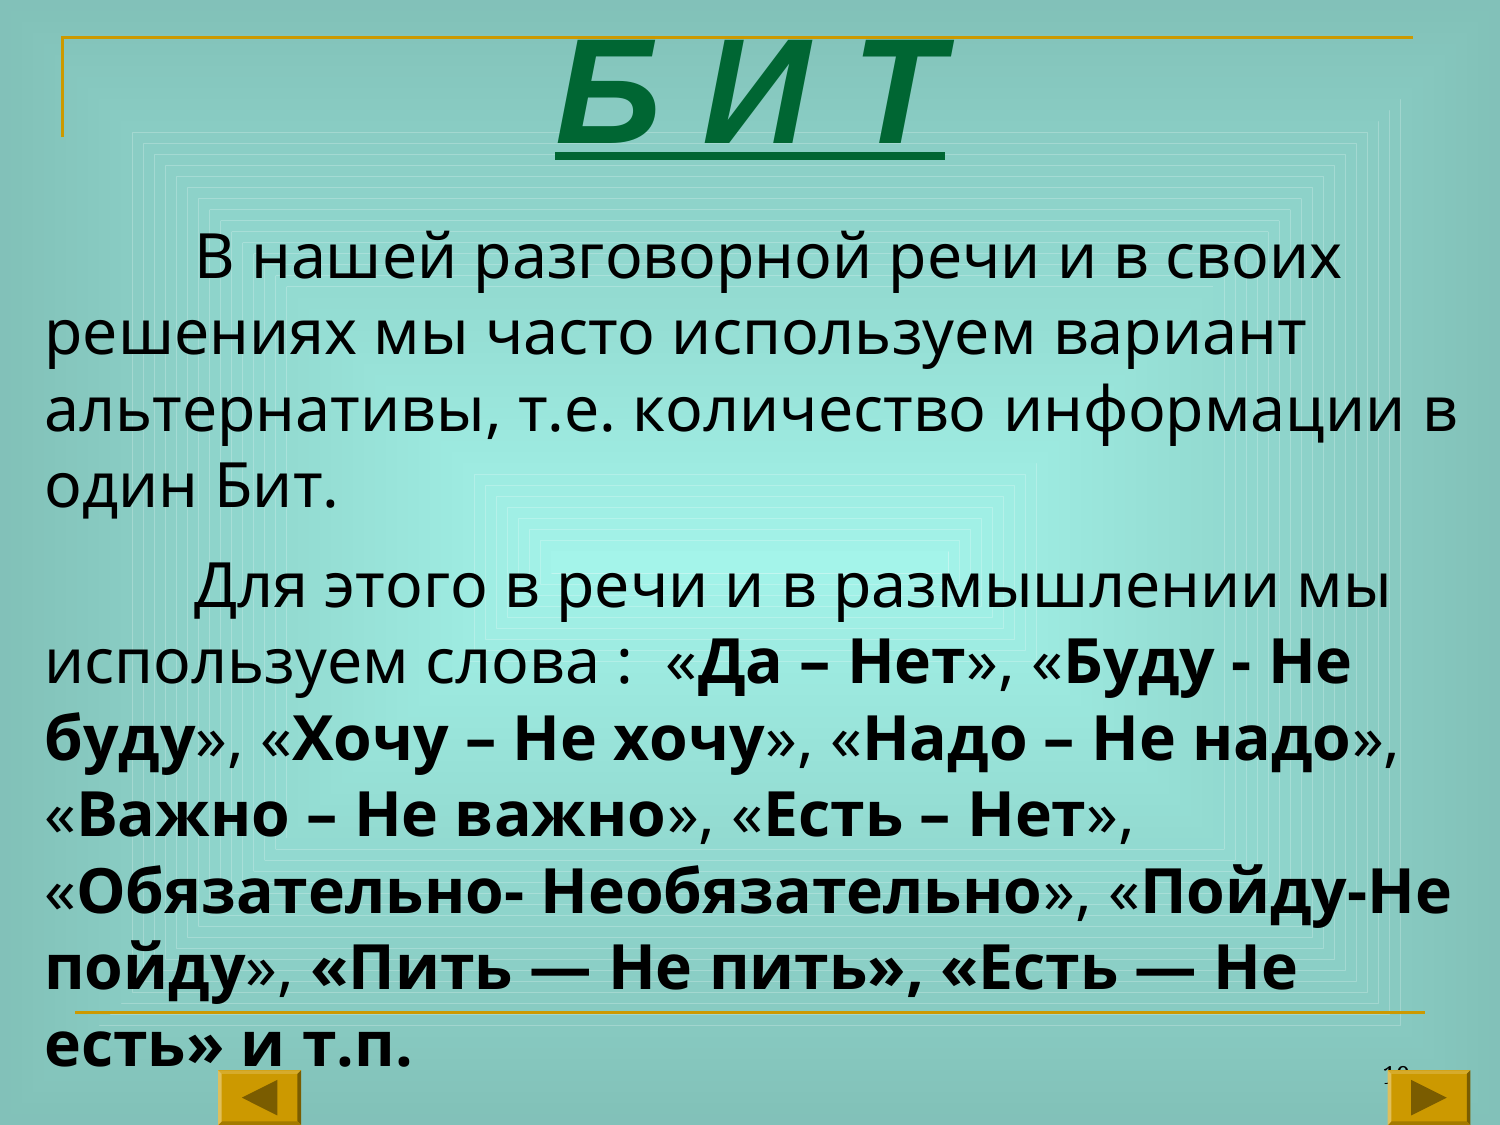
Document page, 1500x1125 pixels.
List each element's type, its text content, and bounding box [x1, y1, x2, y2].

title Б И Т [75, 0, 1426, 209]
text_box В нашей разговорной речи и в своих решениях мы часто используем вариант альтернативы, т.е. количество информации в один Бит. Для этого в речи и в размышлении мы используем слова : «Да – Нет», «Буду - Не буду», «Хочу – Не хочу», «Надо – Не надо», «Важно – Не важно», «Есть – Нет», «Обязательно- Необязательно», «Пойду-Не пойду», «Пить — Не пить», «Есть — Не есть» и т.п. [29, 209, 1500, 1125]
text_box [1389, 1070, 1471, 1125]
text_box [220, 1070, 302, 1125]
